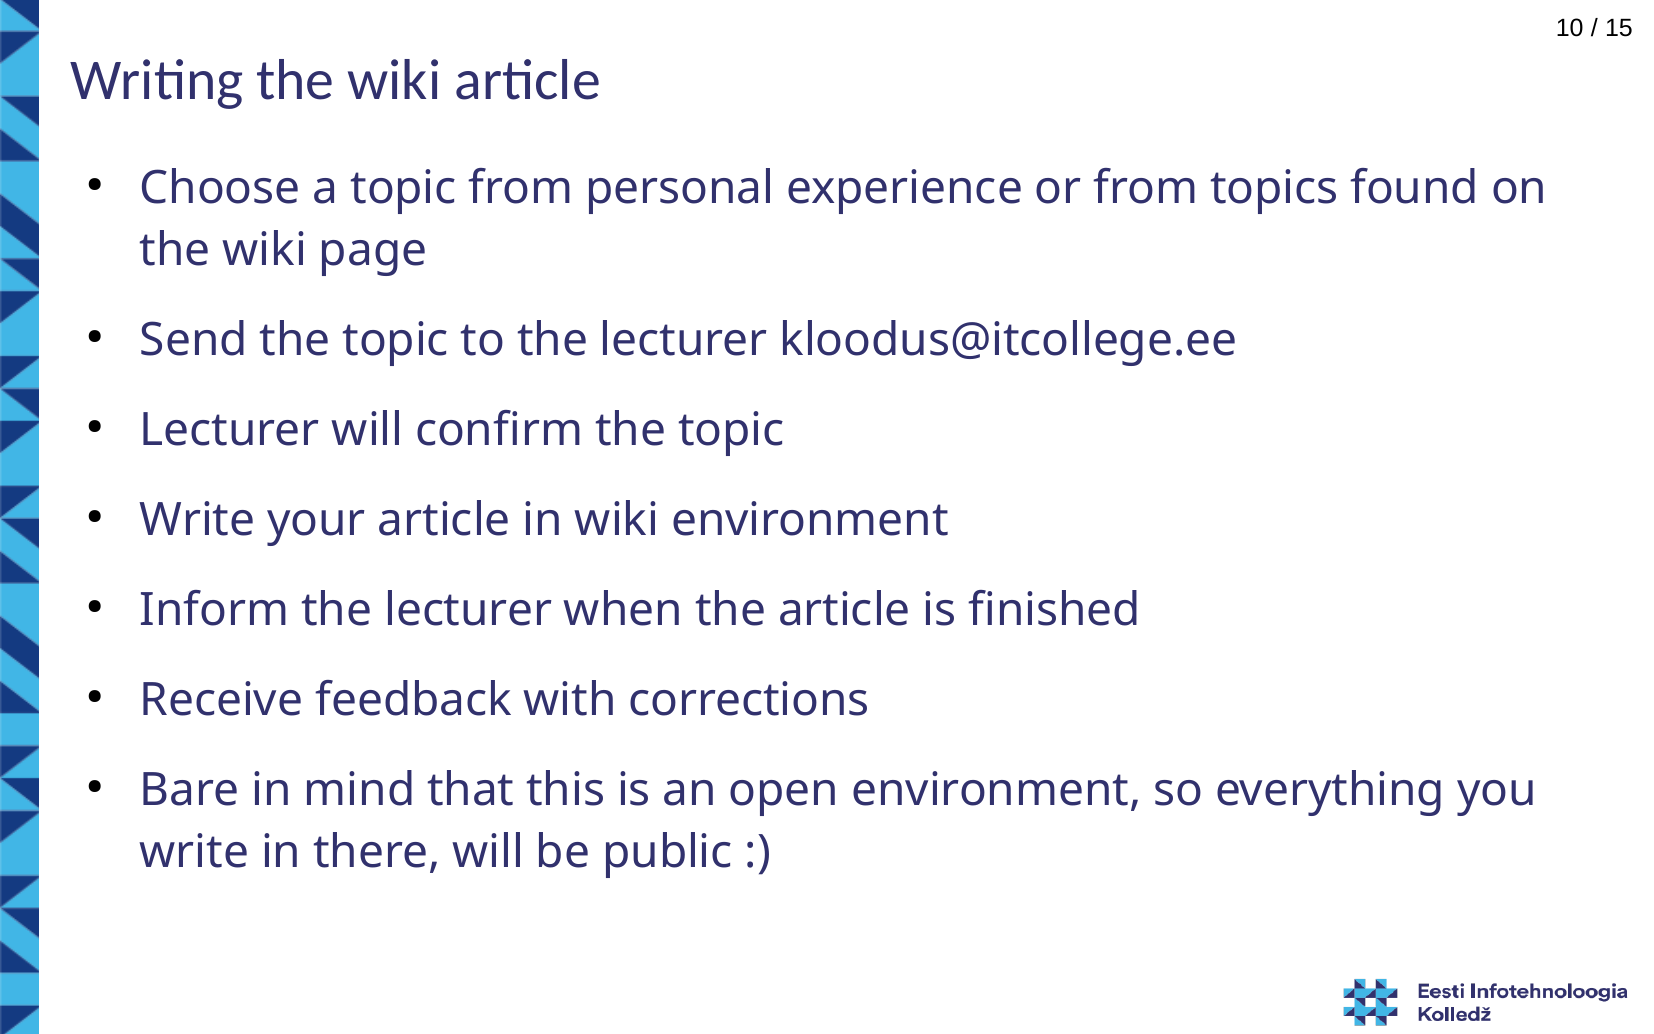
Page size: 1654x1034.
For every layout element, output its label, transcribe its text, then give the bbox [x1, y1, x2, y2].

list Choose a topic from personal experience or from topics found on the wiki page Send the topic to the lecturer kloodus@itcollege.ee Lecturer will confirm the topic Write your article in wiki environment Inform the lecturer when the article is finished Receive feedback with corrections Bare in mind that this is an open environment, so everything you write in there, will be public :) [68, 153, 1630, 957]
title Writing the wiki article [70, 41, 1630, 130]
